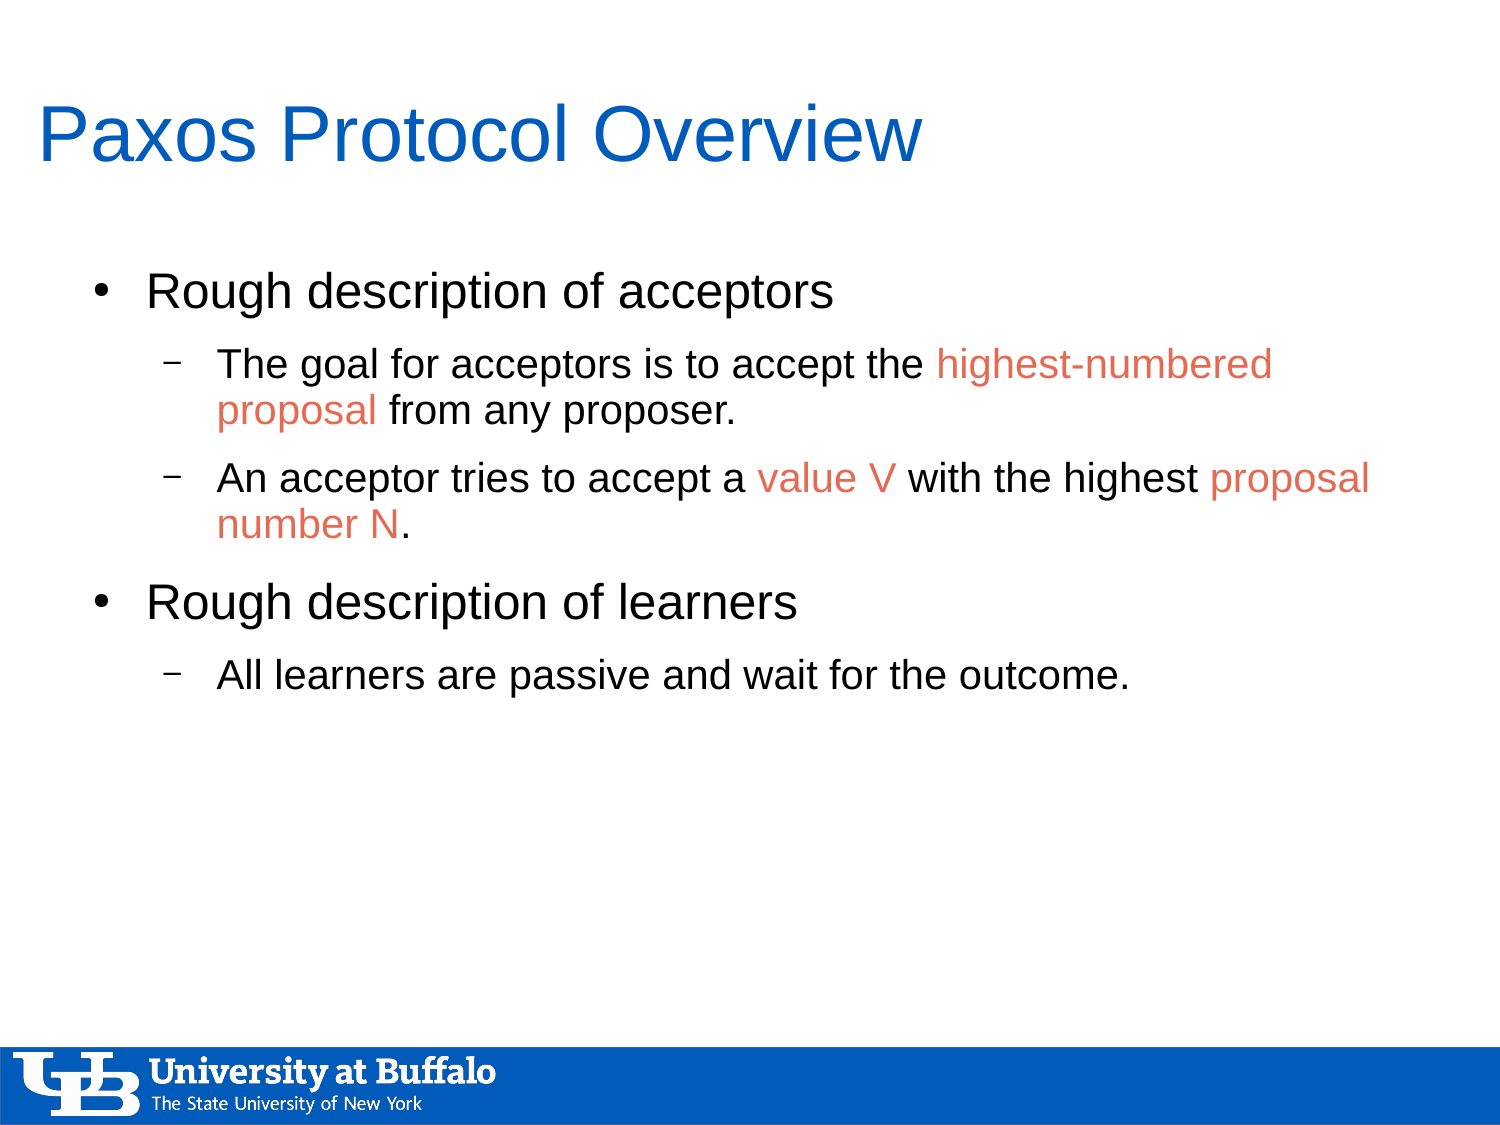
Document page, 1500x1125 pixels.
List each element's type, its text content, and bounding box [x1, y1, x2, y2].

title Paxos Protocol Overview [37, 95, 1388, 173]
list Rough description of acceptors The goal for acceptors is to accept the highest-numbered proposal from any proposer. An acceptor tries to accept a value V with the highest proposal number N. Rough description of learners All learners are passive and wait for the outcome. [75, 263, 1425, 916]
picture [13, 1052, 496, 1116]
